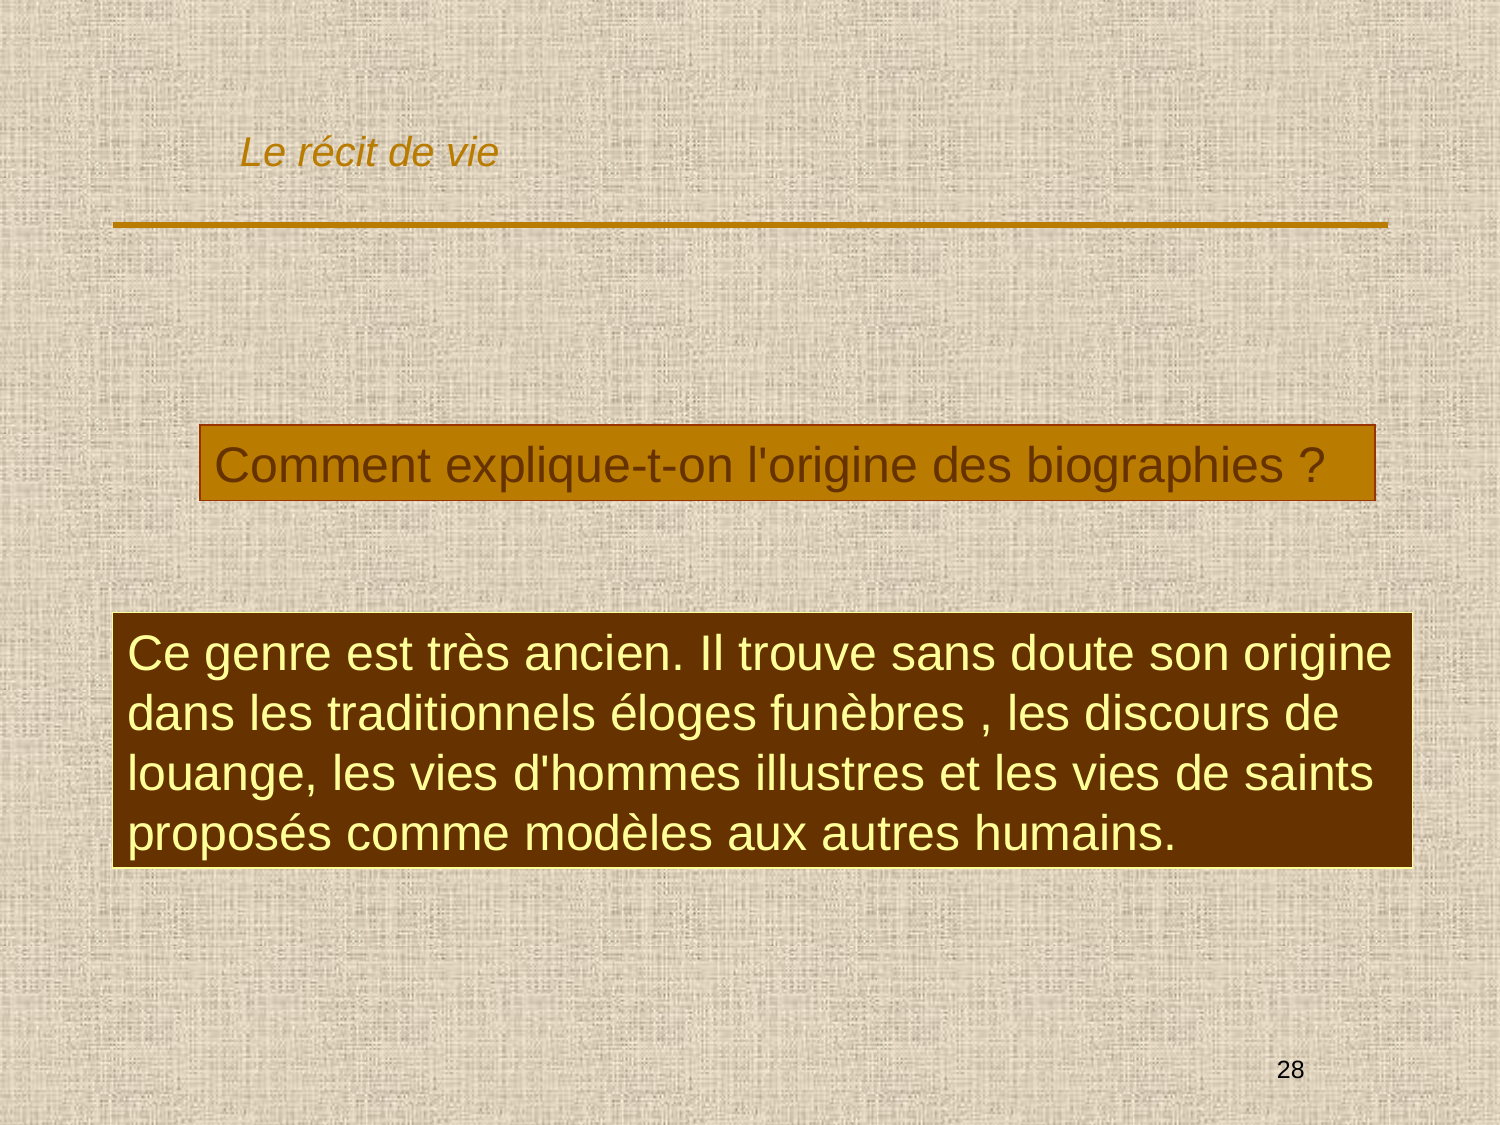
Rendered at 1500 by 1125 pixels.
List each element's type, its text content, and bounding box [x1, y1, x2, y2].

text_box Le récit de vie [224, 116, 515, 183]
text_box Comment explique-t-on l'origine des biographies ? [200, 424, 1376, 501]
picture [0, 0, 1500, 1125]
text_box Ce genre est très ancien. Il trouve sans doute son origine dans les traditionnels éloges funèbres , les discours de louange, les vies d'hommes illustres et les vies de saints proposés comme modèles aux autres humains. [112, 612, 1413, 868]
